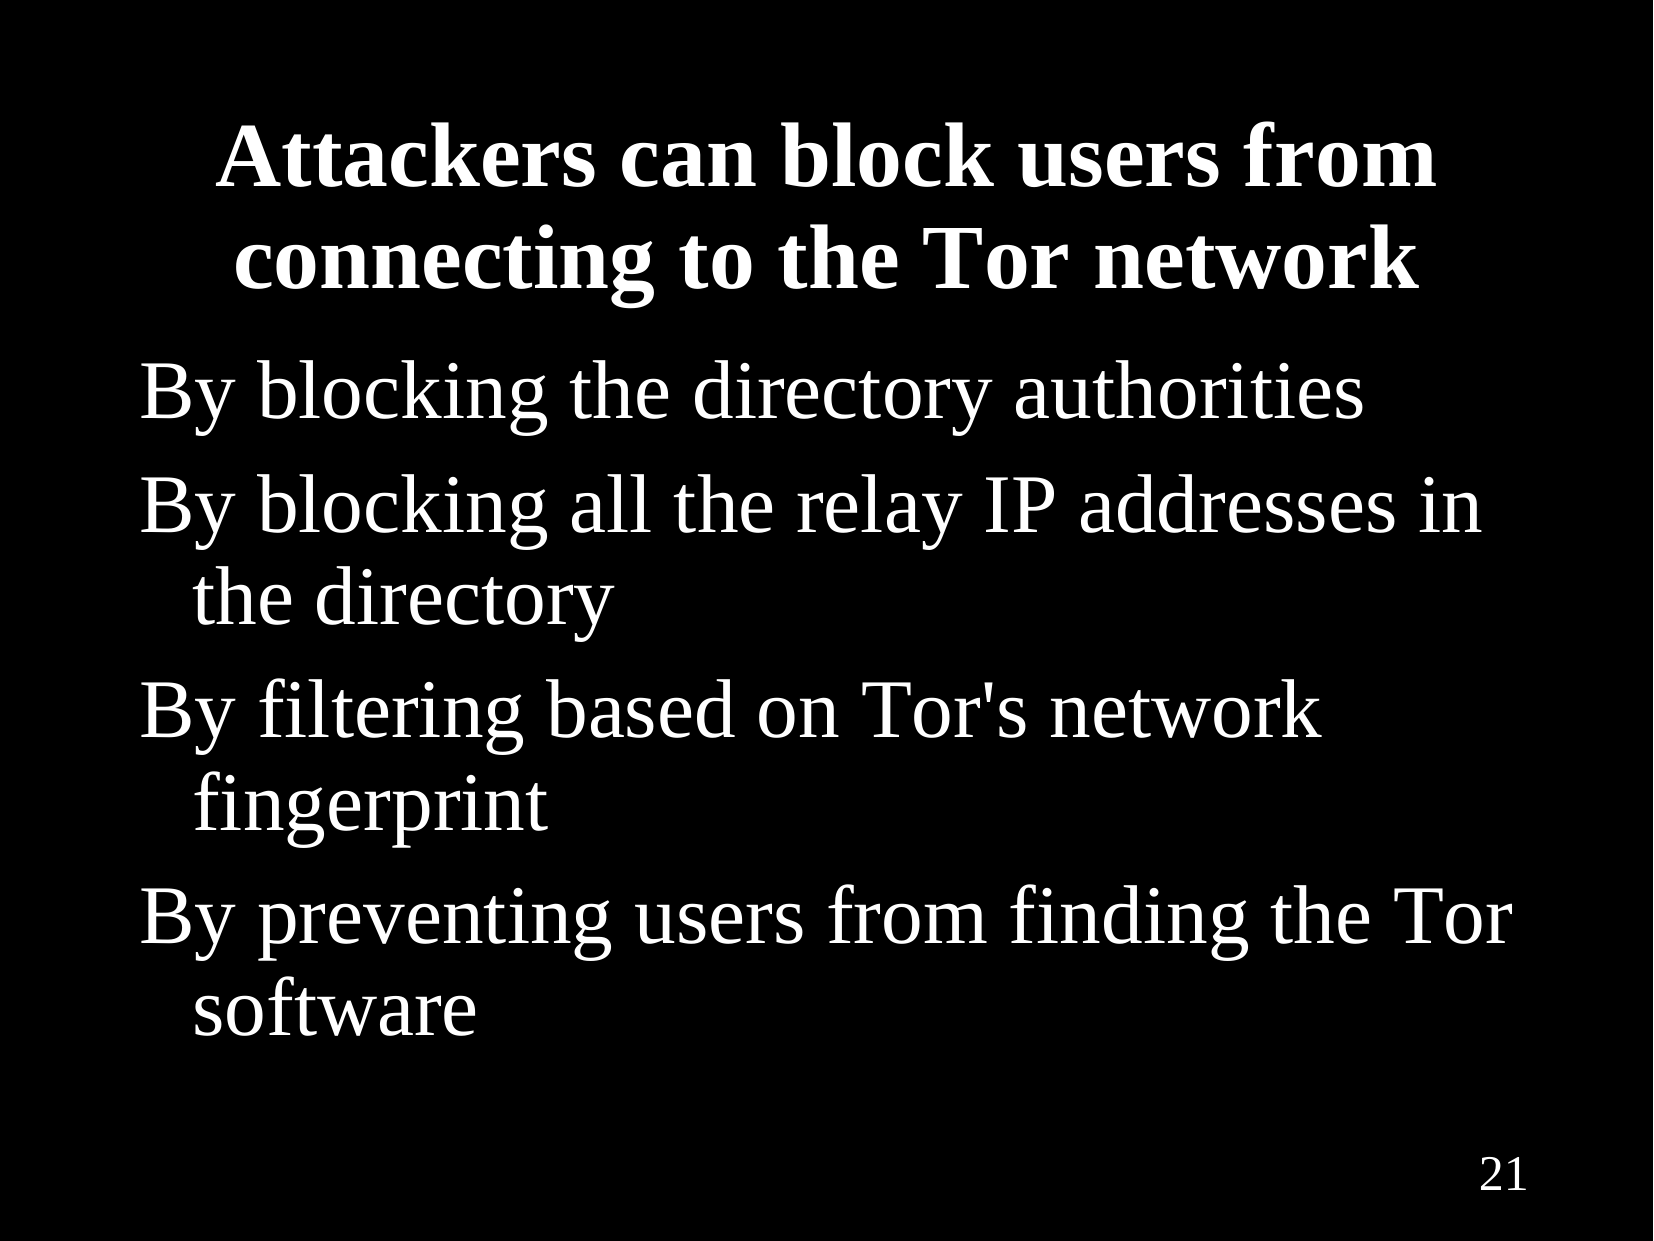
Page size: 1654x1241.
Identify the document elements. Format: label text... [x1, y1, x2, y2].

title Attackers can block users from connecting to the Tor network [121, 86, 1534, 327]
list By blocking the directory authorities By blocking all the relay IP addresses in the directory By filtering based on Tor's network fingerprint By preventing users from finding the Tor software [121, 344, 1534, 1127]
